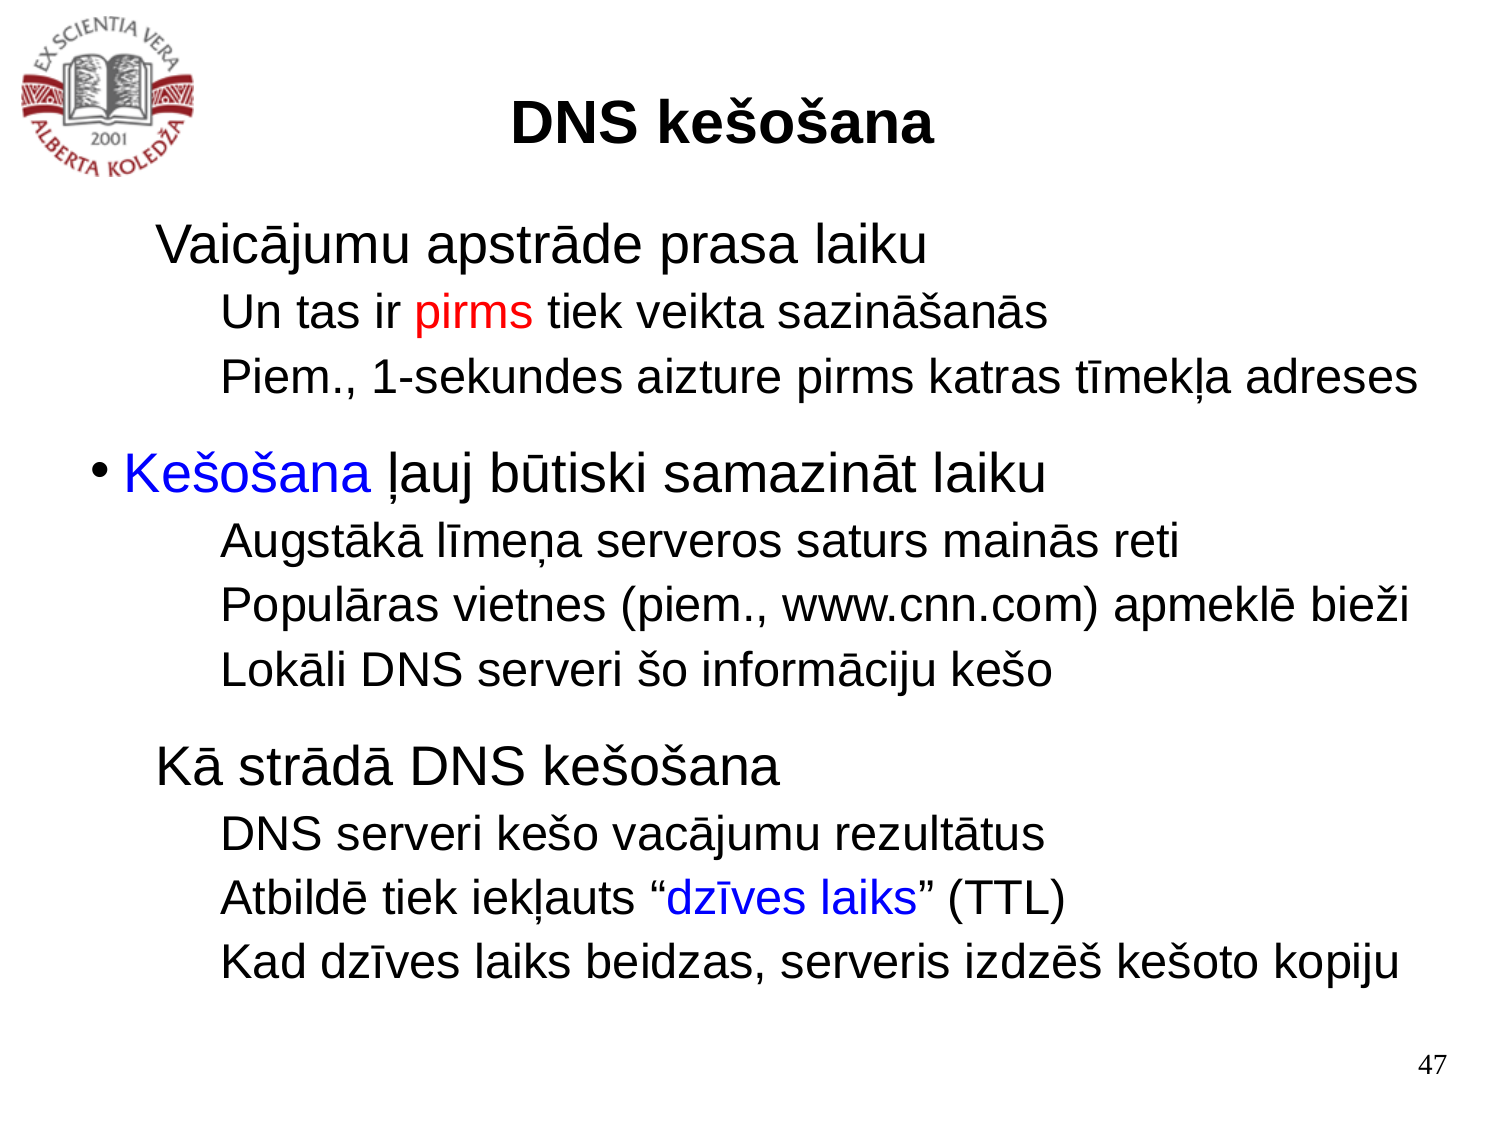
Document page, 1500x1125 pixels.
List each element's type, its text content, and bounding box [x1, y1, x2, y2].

picture [21, 16, 194, 177]
title DNS kešošana [50, 62, 1374, 175]
list Vaicājumu apstrāde prasa laiku Un tas ir pirms tiek veikta sazināšanās Piem., 1-sekundes aizture pirms katras tīmekļa adreses Kešošana ļauj būtiski samazināt laiku Augstākā līmeņa serveros saturs mainās reti Populāras vietnes (piem., www.cnn.com) apmeklē bieži Lokāli DNS serveri šo informāciju kešo Kā strādā DNS kešošana DNS serveri kešo vacājumu rezultātus Atbildē tiek iekļauts “dzīves laiks” (TTL) Kad dzīves laiks beidzas, serveris izdzēš kešoto kopiju [74, 200, 1463, 1101]
